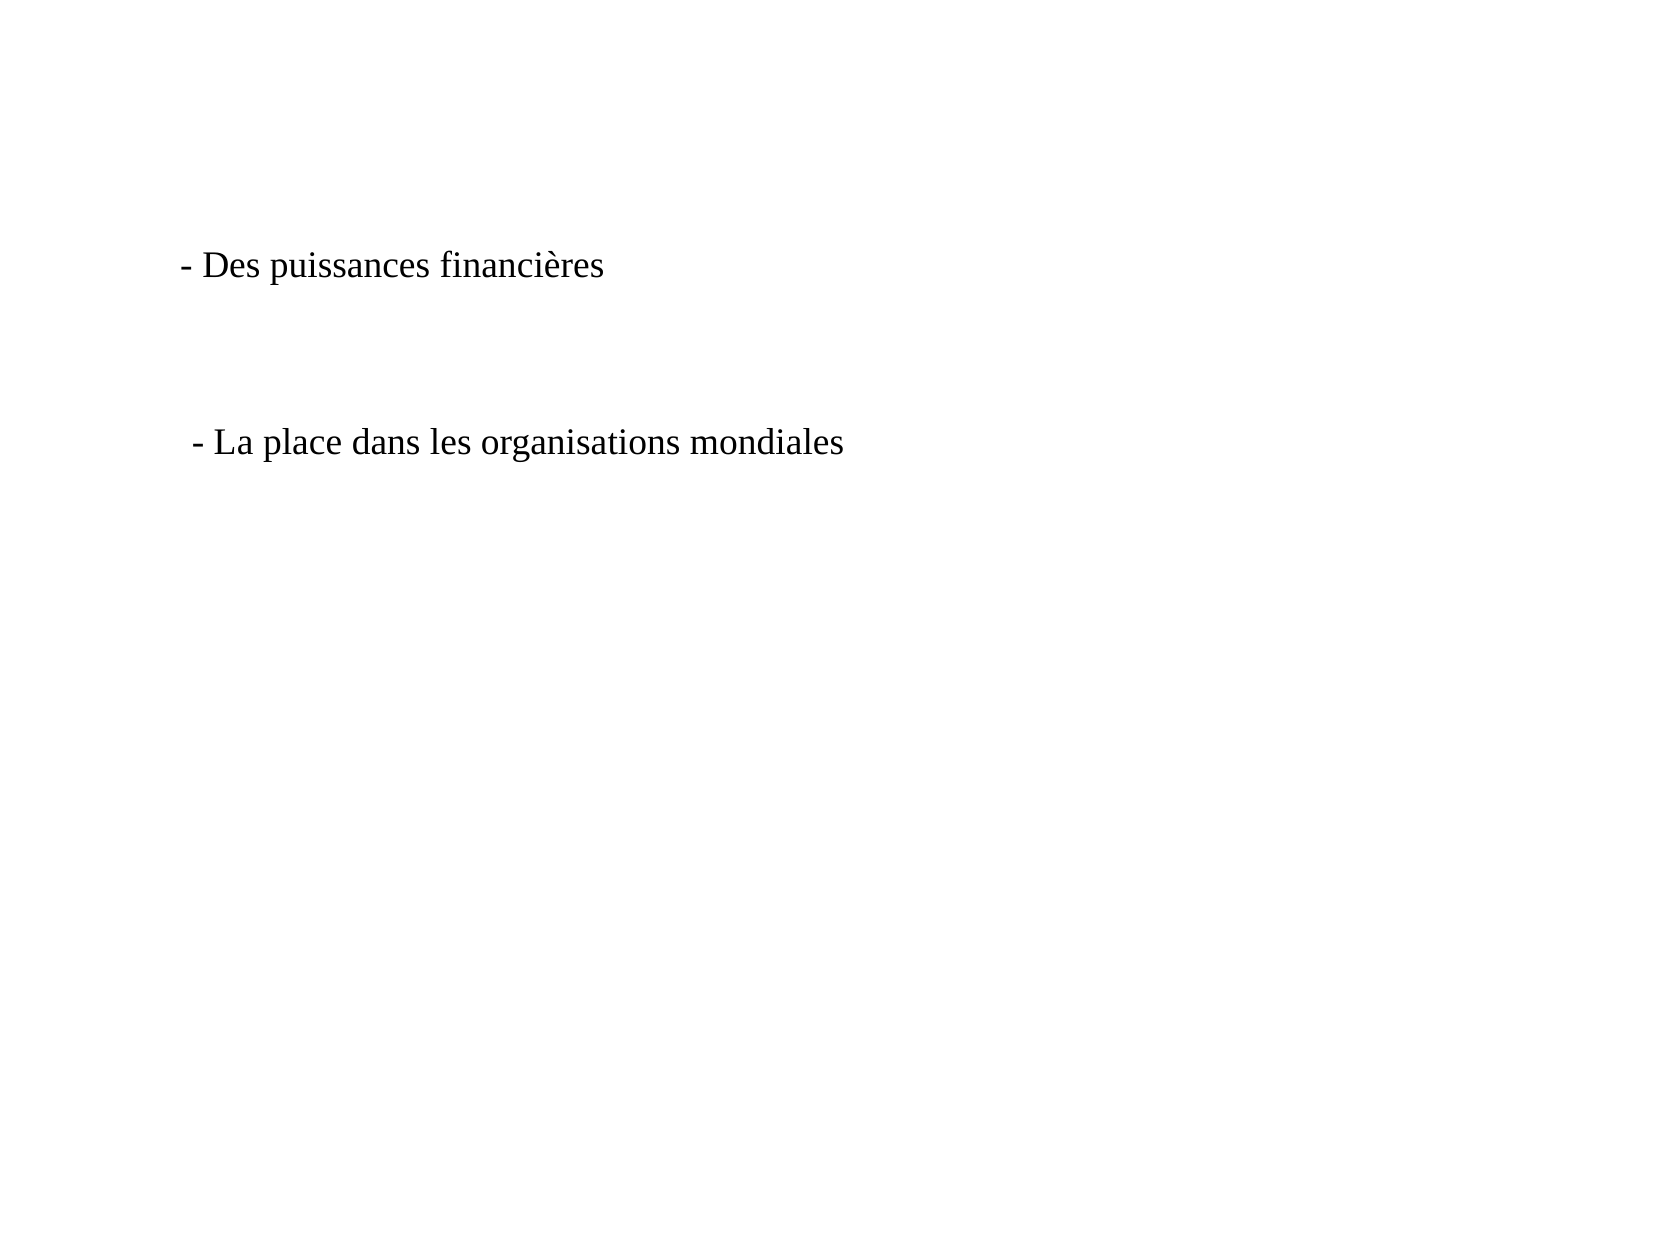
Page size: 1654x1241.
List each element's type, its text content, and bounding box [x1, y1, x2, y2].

text_box - Des puissances financières [165, 236, 620, 337]
text_box - La place dans les organisations mondiales [177, 413, 860, 471]
